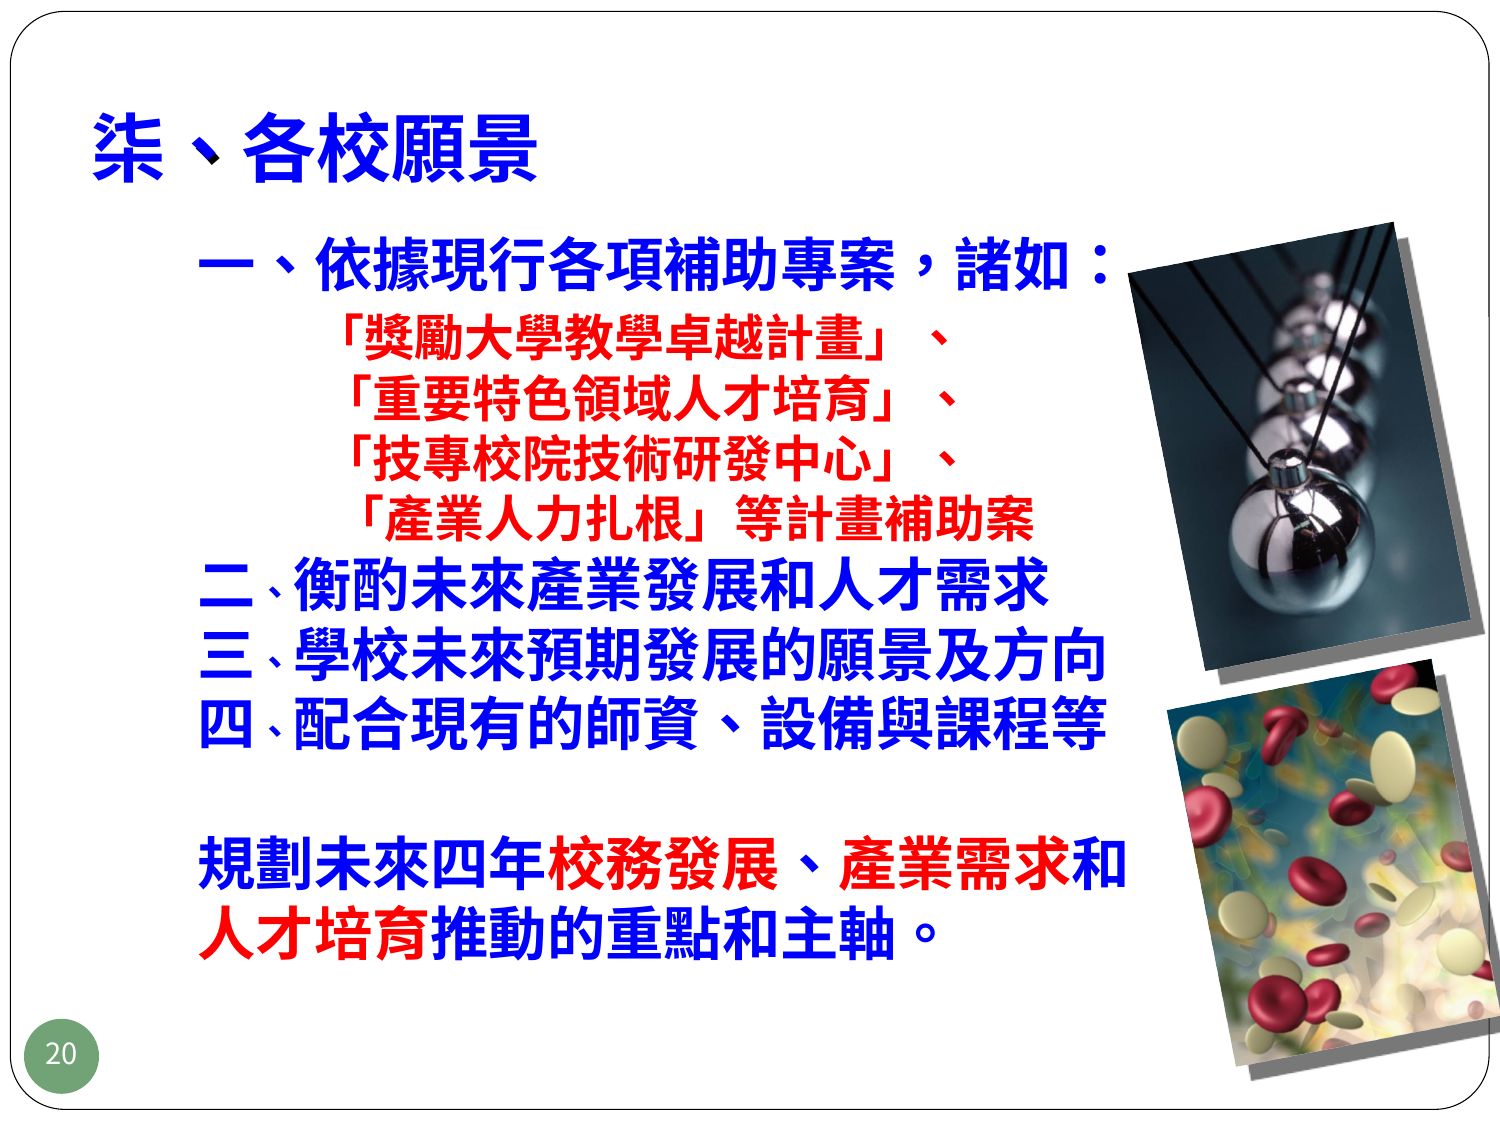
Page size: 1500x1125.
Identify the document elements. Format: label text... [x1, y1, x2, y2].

text_box 柒、各校願景 [76, 42, 1400, 207]
picture [1294, 221, 1471, 654]
picture [1218, 658, 1500, 1067]
text_box <編號> [23, 1018, 100, 1094]
text_box 一、依據現行各項補助專案，諸如： 「獎勵大學教學卓越計畫」、 「重要特色領域人才培育」、 「技專校院技術研發中心」、 「產業人力扎根」等計畫補助案 二、衡酌未來產業發展和人才需求 三、學校未來預期發展的願景及方向 四、配合現有的師資、設備與課程等 規劃未來四年校務發展、產業需求和 人才培育推動的重點和主軸。 [183, 219, 1294, 976]
